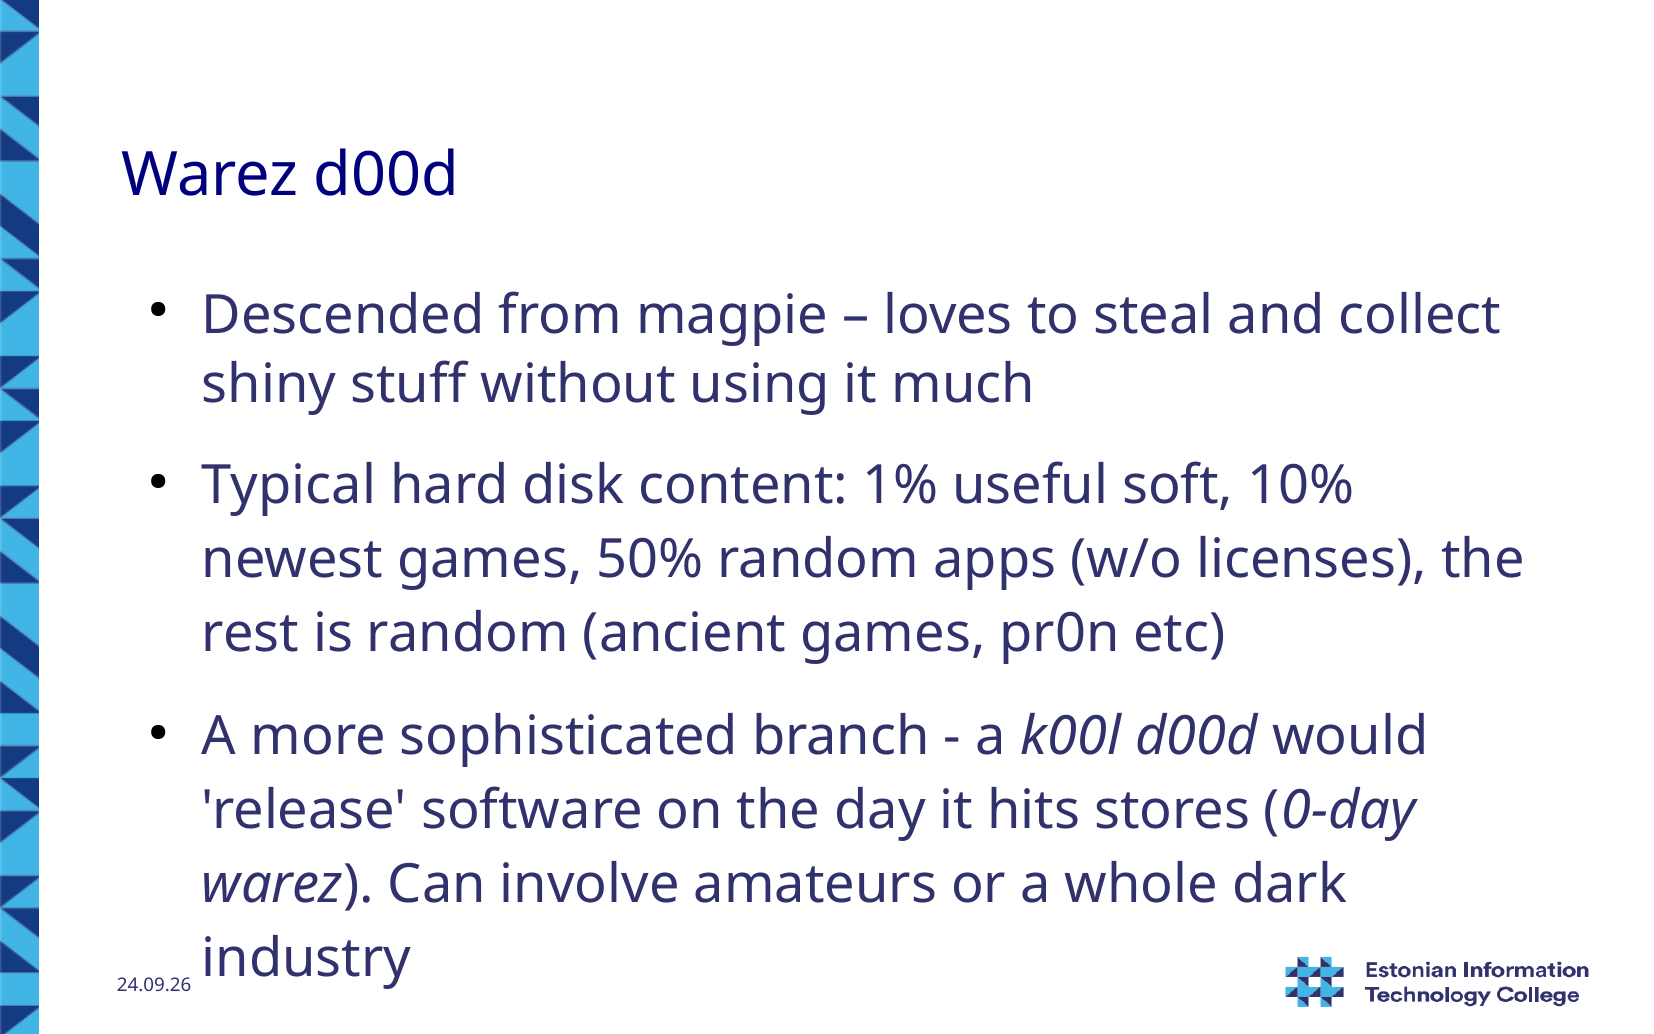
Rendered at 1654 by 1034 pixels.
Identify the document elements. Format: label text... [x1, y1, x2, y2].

list Descended from magpie – loves to steal and collect shiny stuff without using it much Typical hard disk content: 1% useful soft, 10% newest games, 50% random apps (w/o licenses), the rest is random (ancient games, pr0n etc) A more sophisticated branch - a k00l d00d would 'release' software on the day it hits stores (0-day warez). Can involve amateurs or a whole dark industry [130, 278, 1543, 968]
title Warez d00d [121, 85, 1534, 259]
